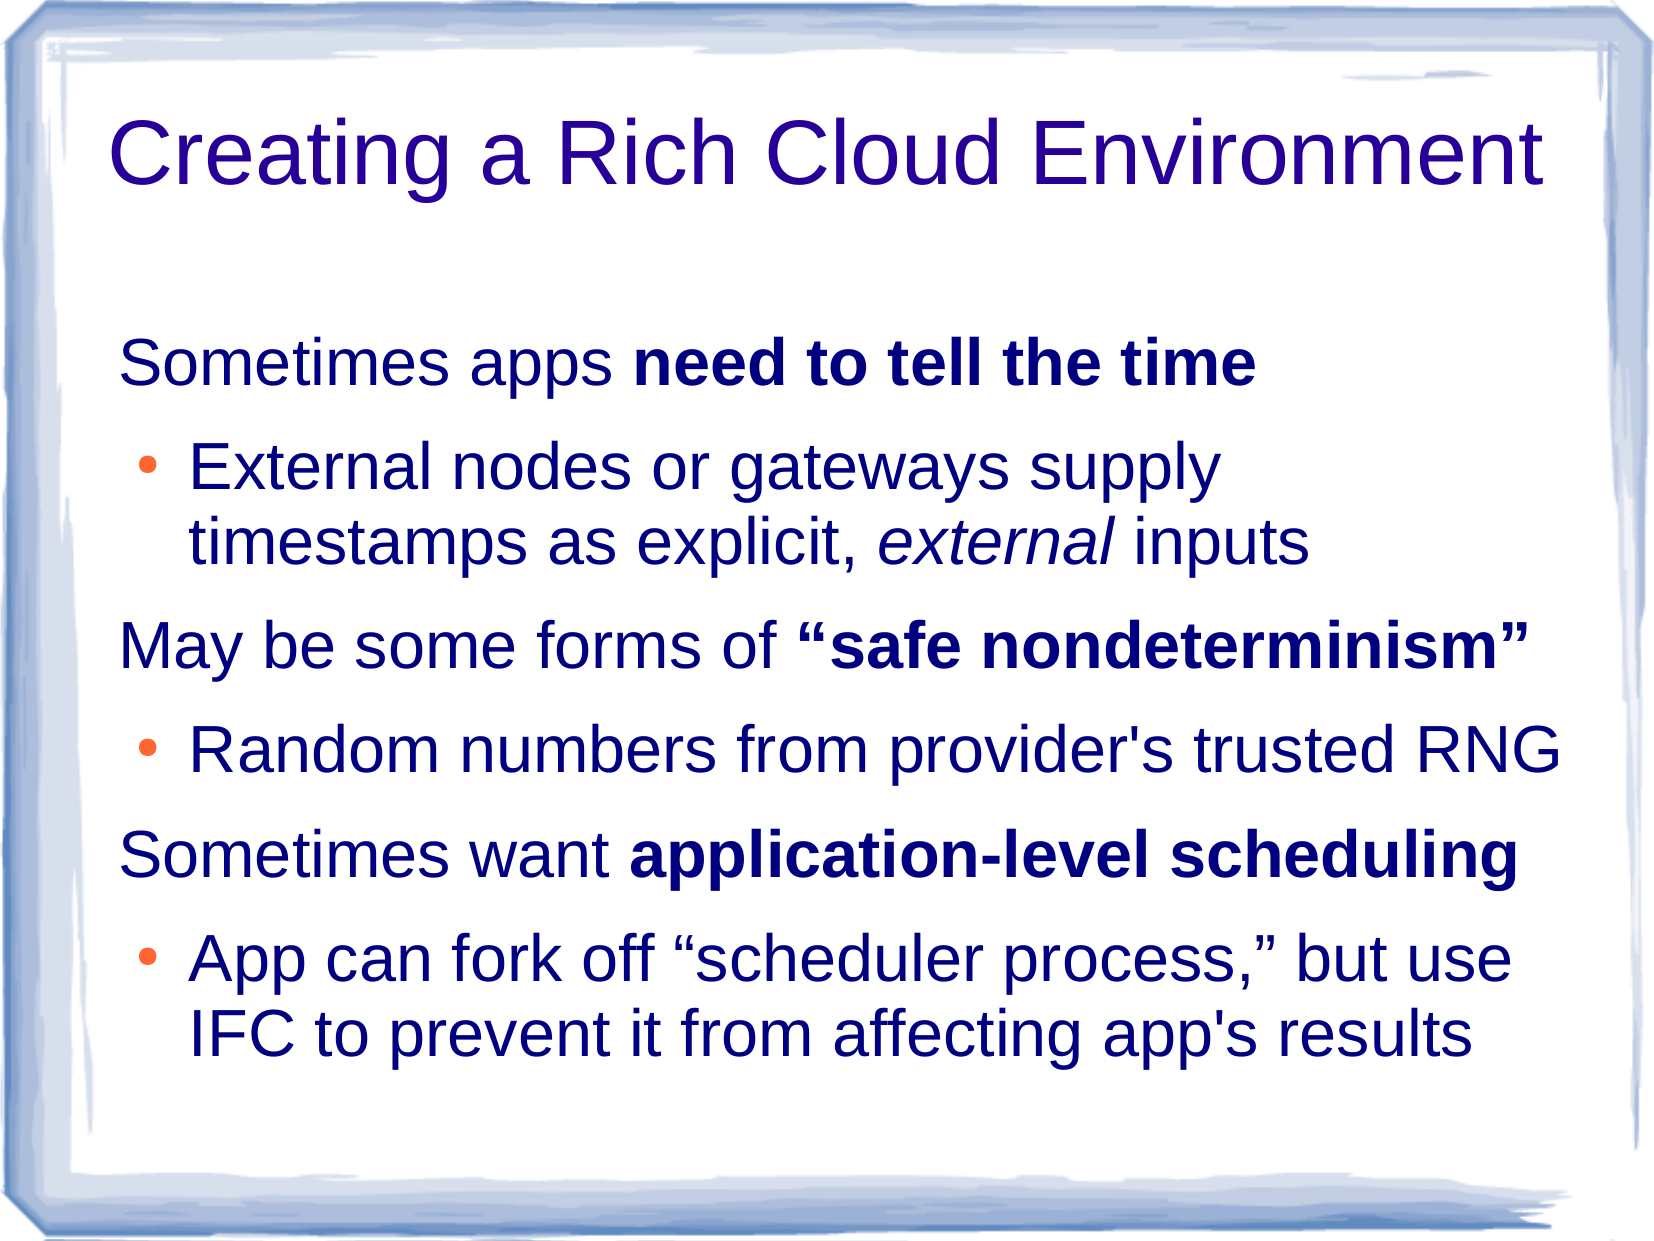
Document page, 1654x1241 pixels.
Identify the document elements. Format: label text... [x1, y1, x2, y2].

title Creating a Rich Cloud Environment [82, 56, 1571, 250]
picture [0, 0, 1654, 1241]
list Sometimes apps need to tell the time External nodes or gateways supply timestamps as explicit, external inputs May be some forms of “safe nondeterminism” Random numbers from provider's trusted RNG Sometimes want application-level scheduling App can fork off “scheduler process,” but use IFC to prevent it from affecting app's results [118, 324, 1571, 1069]
